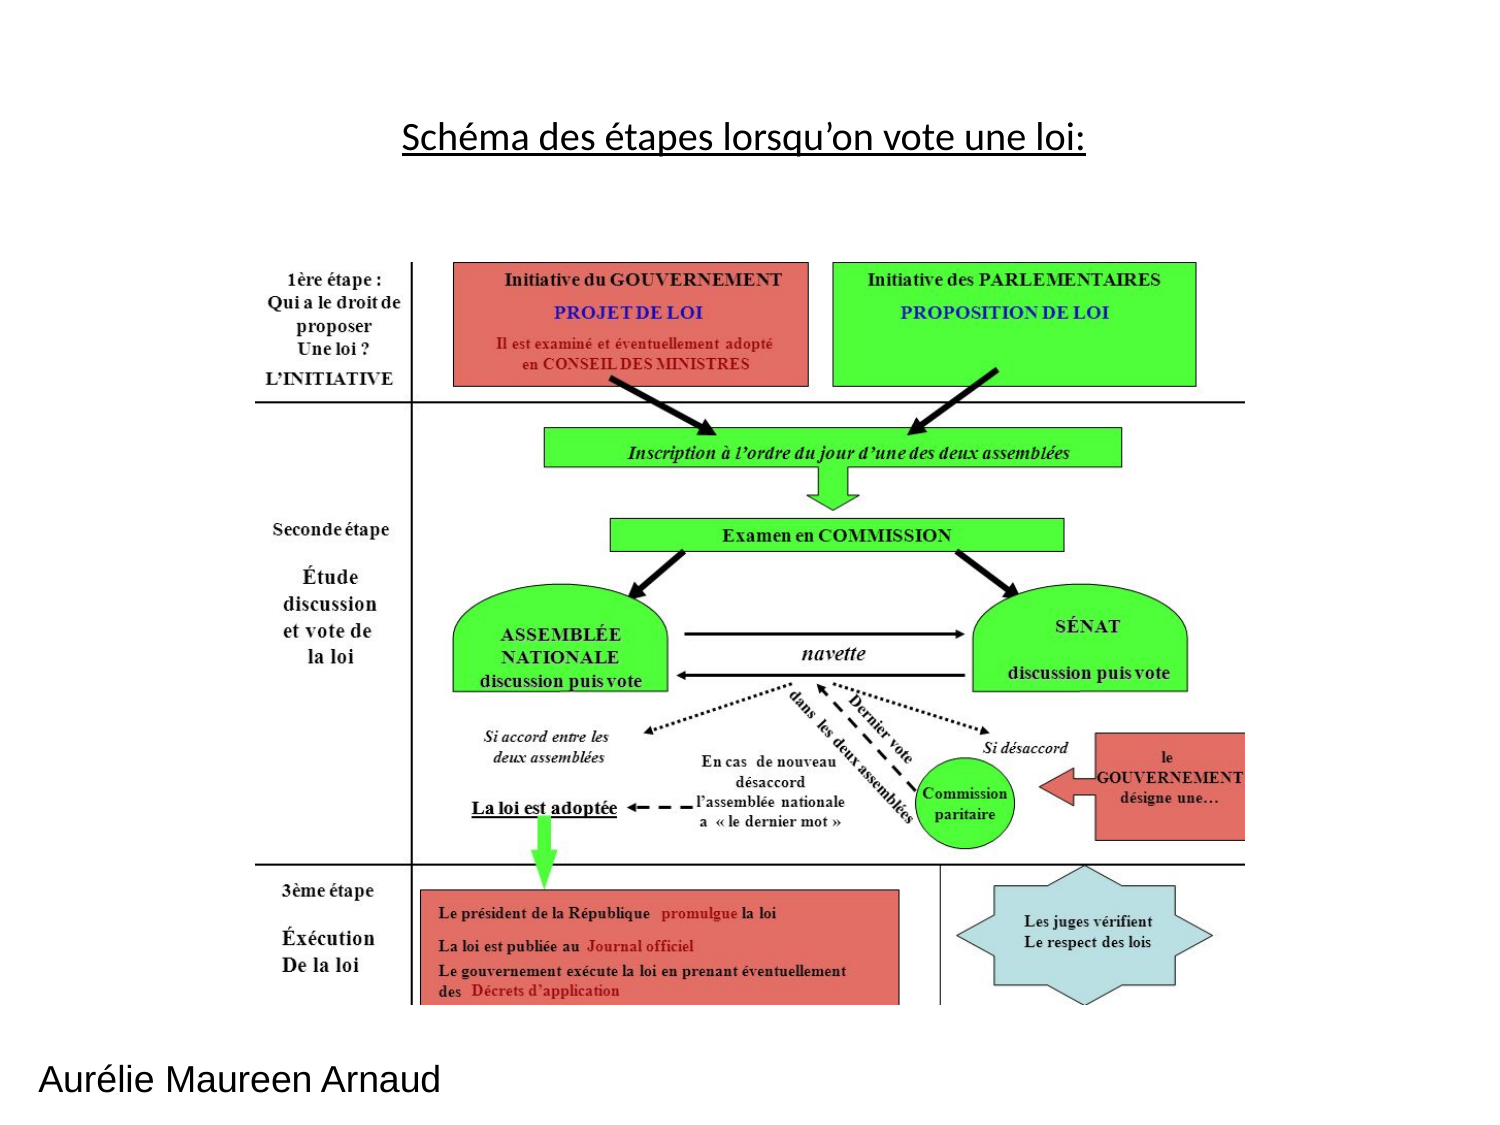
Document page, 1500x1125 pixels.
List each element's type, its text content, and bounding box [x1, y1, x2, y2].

picture [255, 262, 1245, 1005]
title Schéma des étapes lorsqu’on vote une loi: [64, 101, 1424, 216]
text_box Aurélie Maureen Arnaud [23, 1051, 697, 1108]
